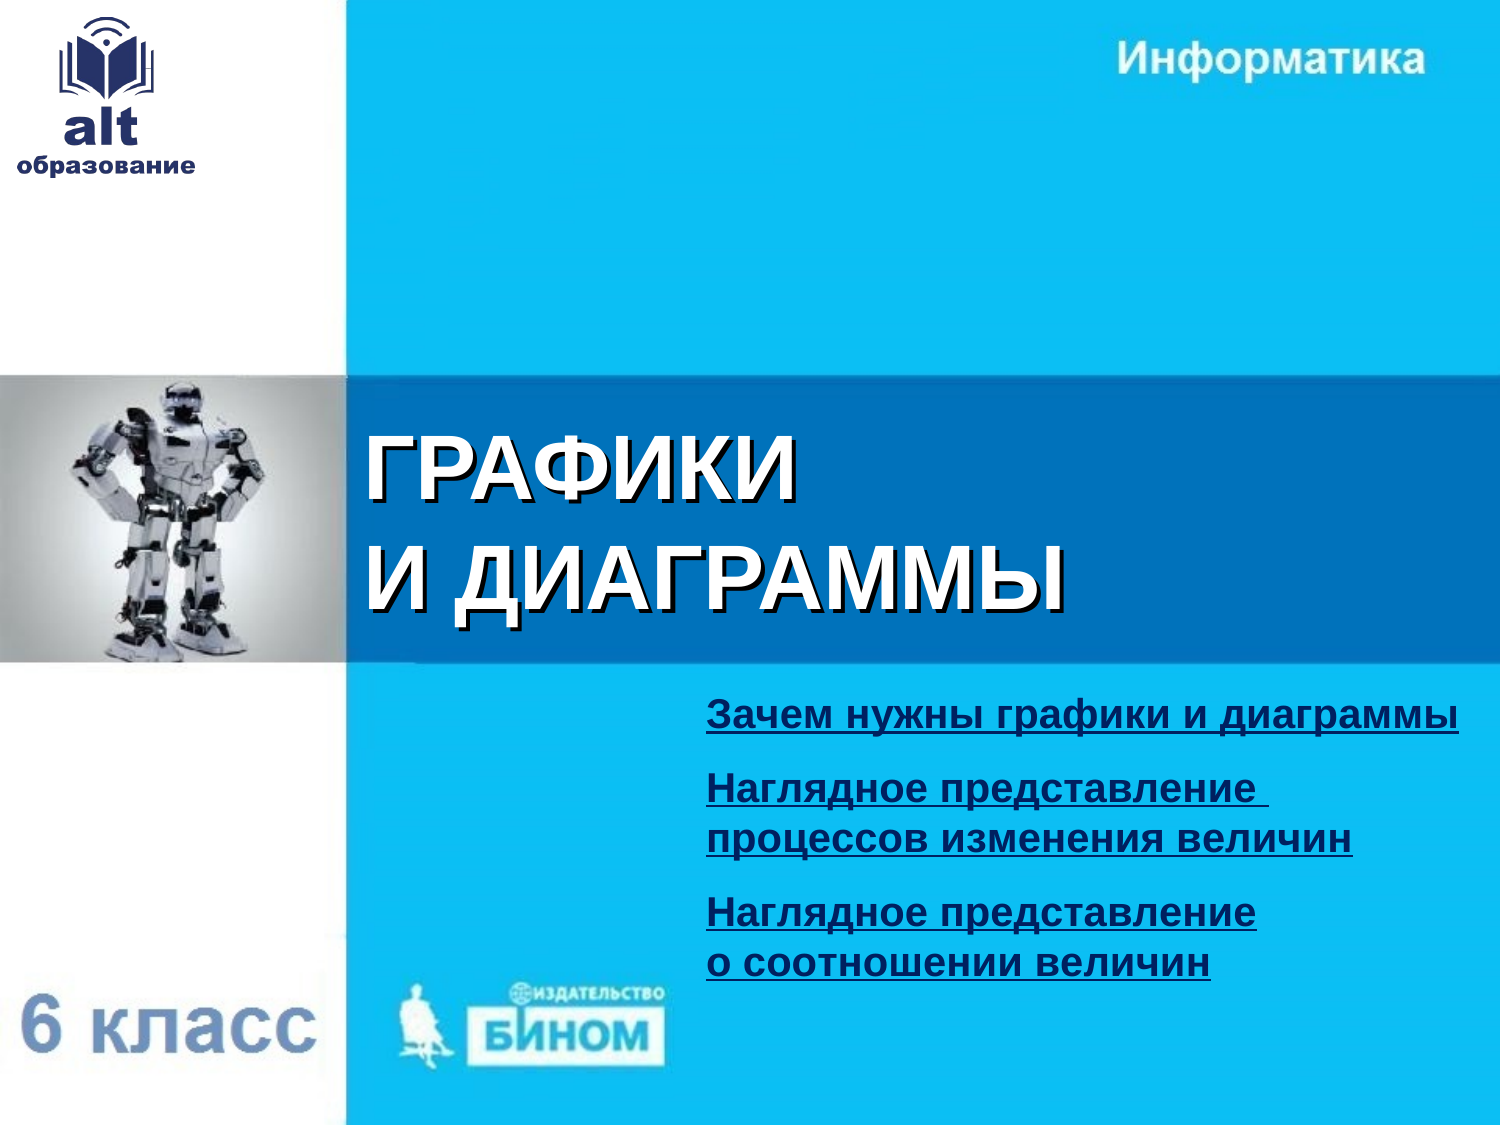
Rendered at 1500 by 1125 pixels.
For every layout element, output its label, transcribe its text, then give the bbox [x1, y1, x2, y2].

title ГРАФИКИ И ДИАГРАММЫ [348, 397, 1454, 639]
picture [393, 977, 671, 1073]
text_box Зачем нужны графики и диаграммы Наглядное представление процессов изменения величин Наглядное представление о соотношении величин [691, 679, 1477, 993]
picture [0, 0, 1500, 1125]
picture [1115, 37, 1428, 86]
